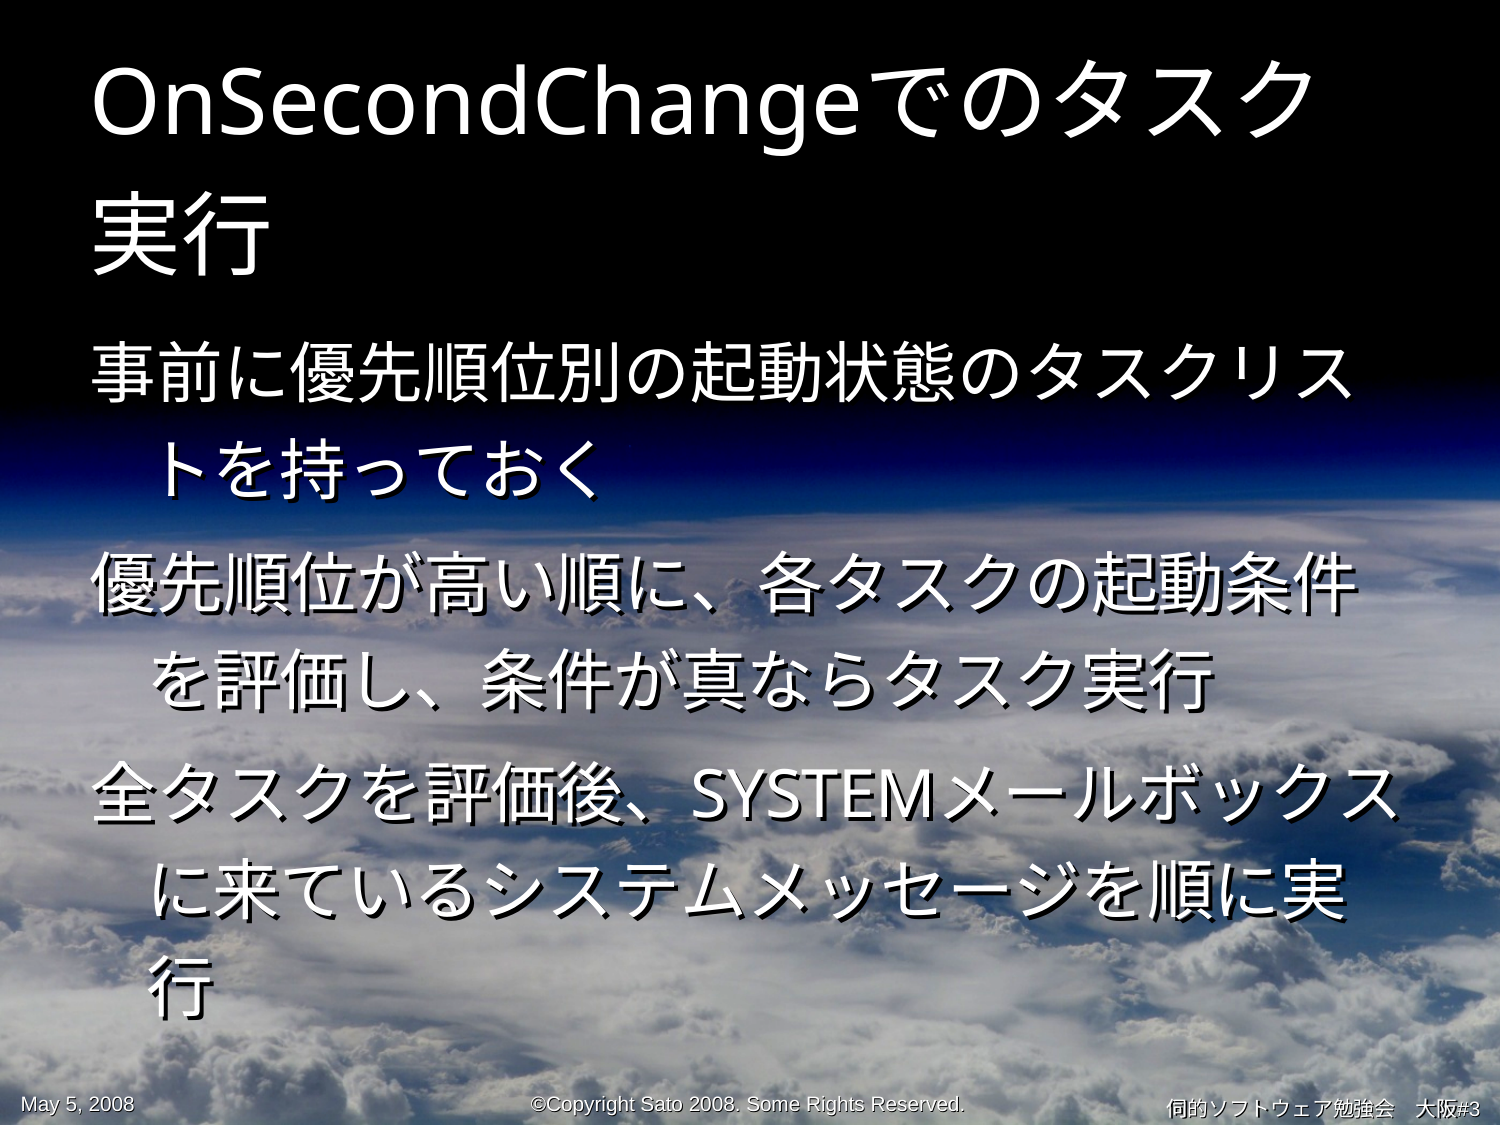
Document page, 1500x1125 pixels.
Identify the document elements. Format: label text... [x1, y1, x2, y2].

list 事前に優先順位別の起動状態のタスクリストを持っておく 優先順位が高い順に、各タスクの起動条件を評価し、条件が真ならタスク実行 全タスクを評価後、SYSTEMメールボックスに来ているシステムメッセージを順に実行 [75, 312, 1426, 988]
title OnSecondChangeでのタスク実行 [75, 47, 1426, 276]
